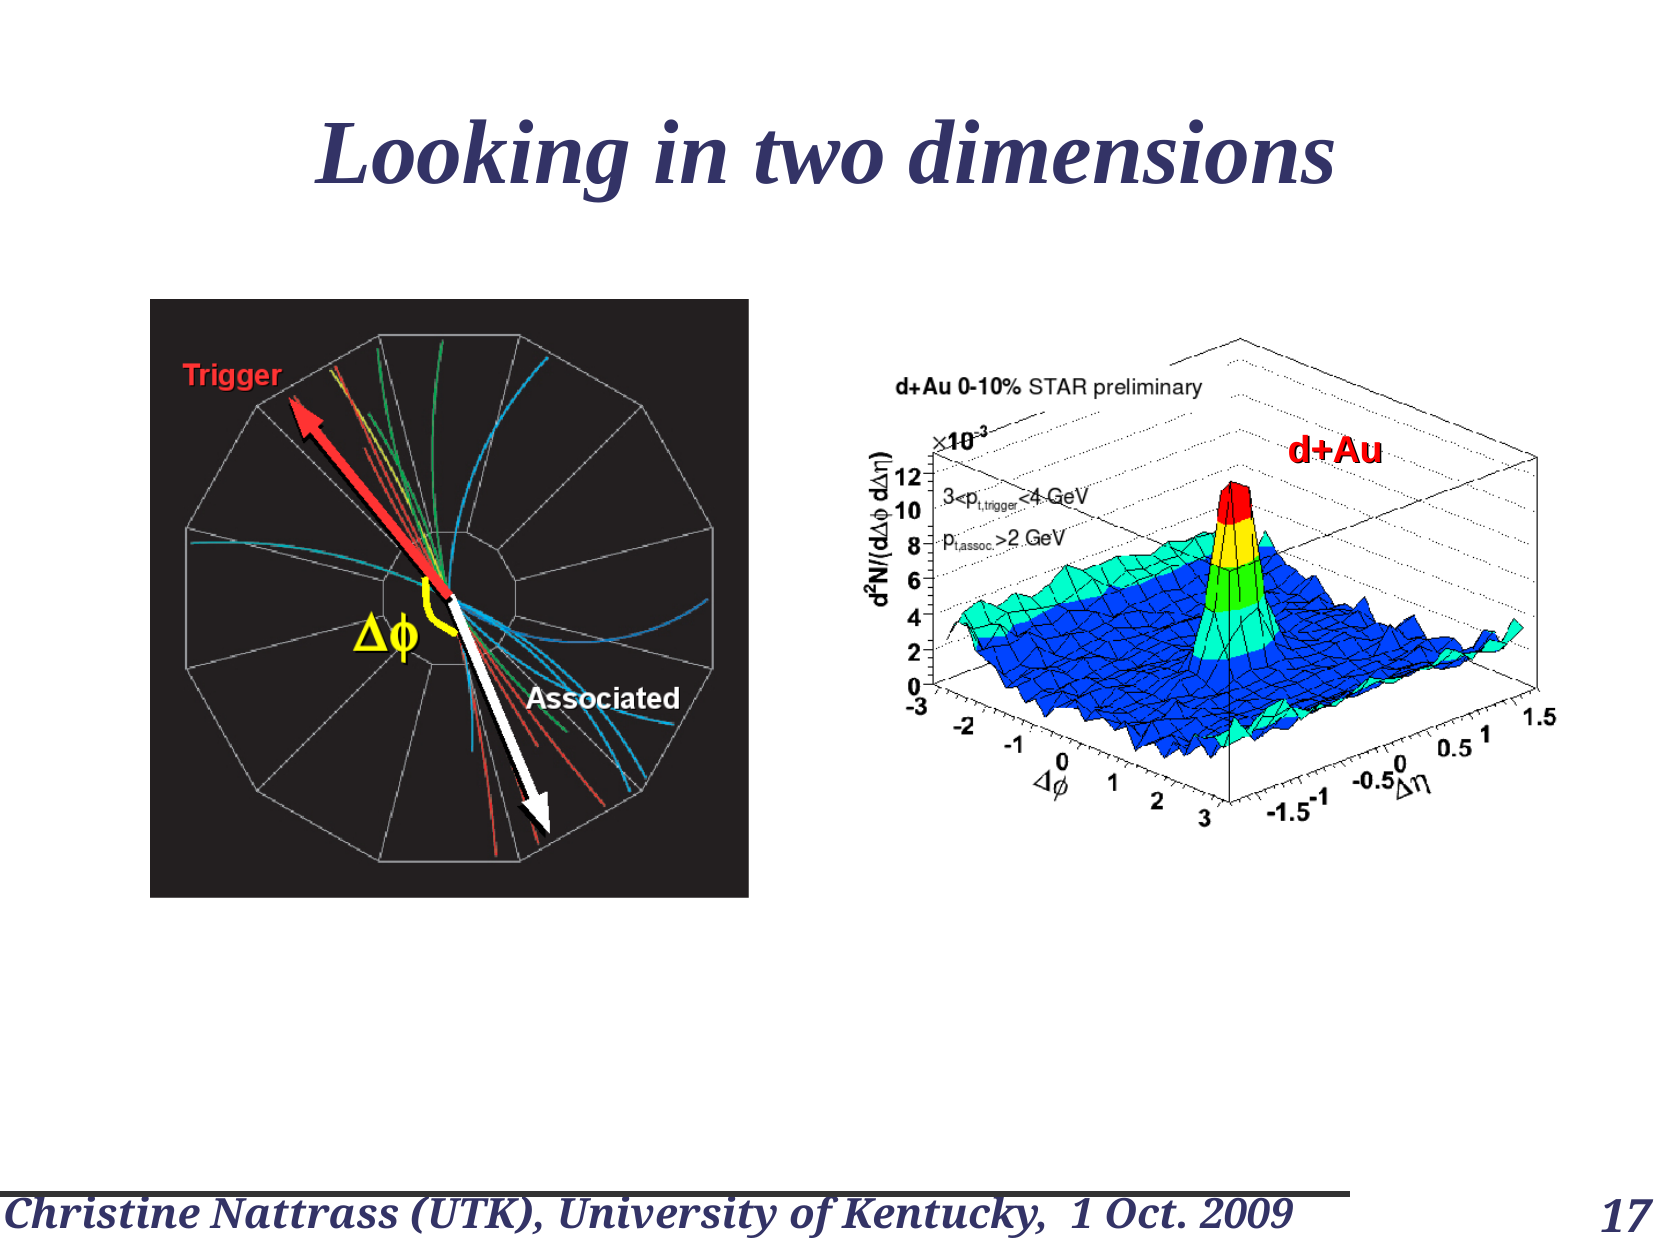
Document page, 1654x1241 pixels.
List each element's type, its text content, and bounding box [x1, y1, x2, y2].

text_box d+Au [1272, 420, 1461, 480]
title Looking in two dimensions [82, 49, 1571, 257]
picture [862, 323, 1576, 859]
text_box [126, 280, 776, 920]
picture [150, 299, 751, 900]
